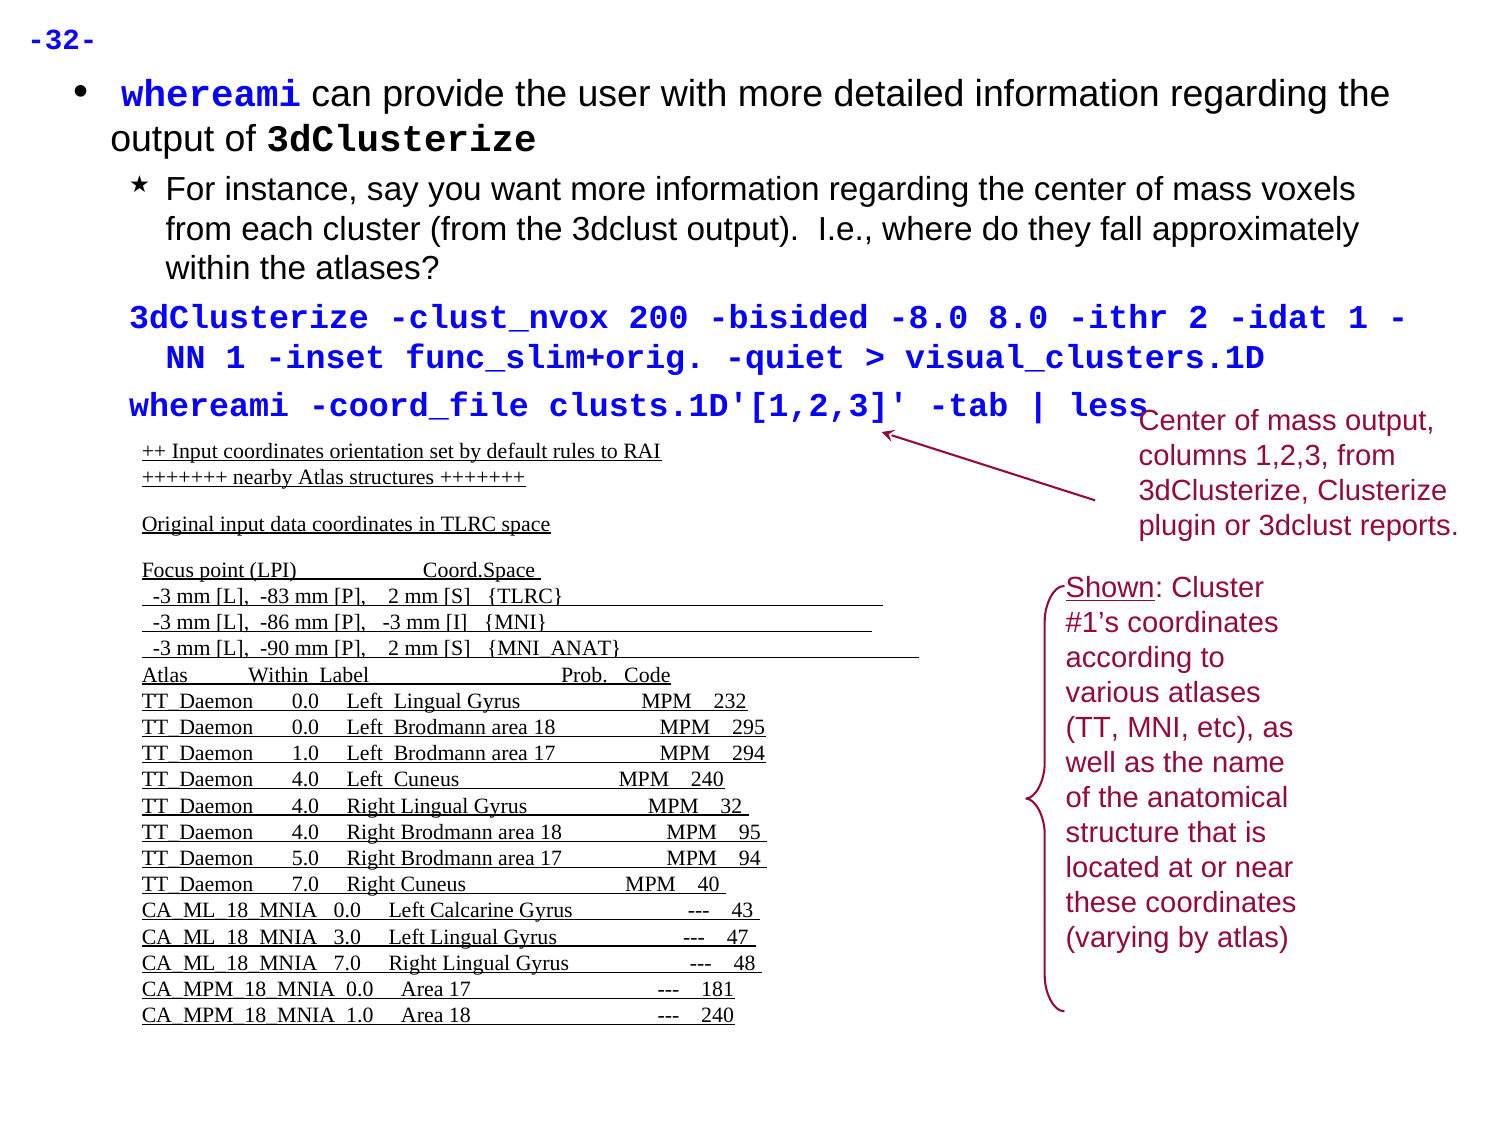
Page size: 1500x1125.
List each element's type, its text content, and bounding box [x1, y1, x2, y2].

text_box Center of mass output, columns 1,2,3, from 3dClusterize, Clusterize plugin or 3dclust reports. [1123, 394, 1500, 550]
text_box whereami can provide the user with more detailed information regarding the output of 3dClusterize For instance, say you want more information regarding the center of mass voxels from each cluster (from the 3dclust output). I.e., where do they fall approximately within the atlases? 3dClusterize -clust_nvox 200 -bisided -8.0 8.0 -ithr 2 -idat 1 -NN 1 -inset func_slim+orig. -quiet > visual_clusters.1D whereami -coord_file clusts.1D'[1,2,3]' -tab | less [57, 60, 1433, 211]
text_box Shown: Cluster #1’s coordinates according to various atlases (TT, MNI, etc), as well as the name of the anatomical structure that is located at or near these coordinates (varying by atlas) [1050, 561, 1314, 962]
text_box ++ Input coordinates orientation set by default rules to RAI +++++++ nearby Atlas structures +++++++ Original input data coordinates in TLRC space Focus point (LPI) Coord.Space -3 mm [L], -83 mm [P], 2 mm [S] {TLRC} -3 mm [L], -86 mm [P], -3 mm [I] {MNI} -3 mm [L], -90 mm [P], 2 mm [S] {MNI_ANAT} Atlas Within Label Prob. Code TT_Daemon 0.0 Left Lingual Gyrus MPM 232 TT_Daemon 0.0 Left Brodmann area 18 MPM 295 TT_Daemon 1.0 Left Brodmann area 17 MPM 294 TT_Daemon 4.0 Left Cuneus MPM 240 TT_Daemon 4.0 Right Lingual Gyrus MPM 32 TT_Daemon 4.0 Right Brodmann area 18 MPM 95 TT_Daemon 5.0 Right Brodmann area 17 MPM 94 TT_Daemon 7.0 Right Cuneus MPM 40 CA_ML_18_MNIA 0.0 Left Calcarine Gyrus --- 43 CA_ML_18_MNIA 3.0 Left Lingual Gyrus --- 47 CA_ML_18_MNIA 7.0 Right Lingual Gyrus --- 48 CA_MPM_18_MNIA 0.0 Area 17 --- 181 CA_MPM_18_MNIA 1.0 Area 18 --- 240 [127, 429, 972, 1035]
